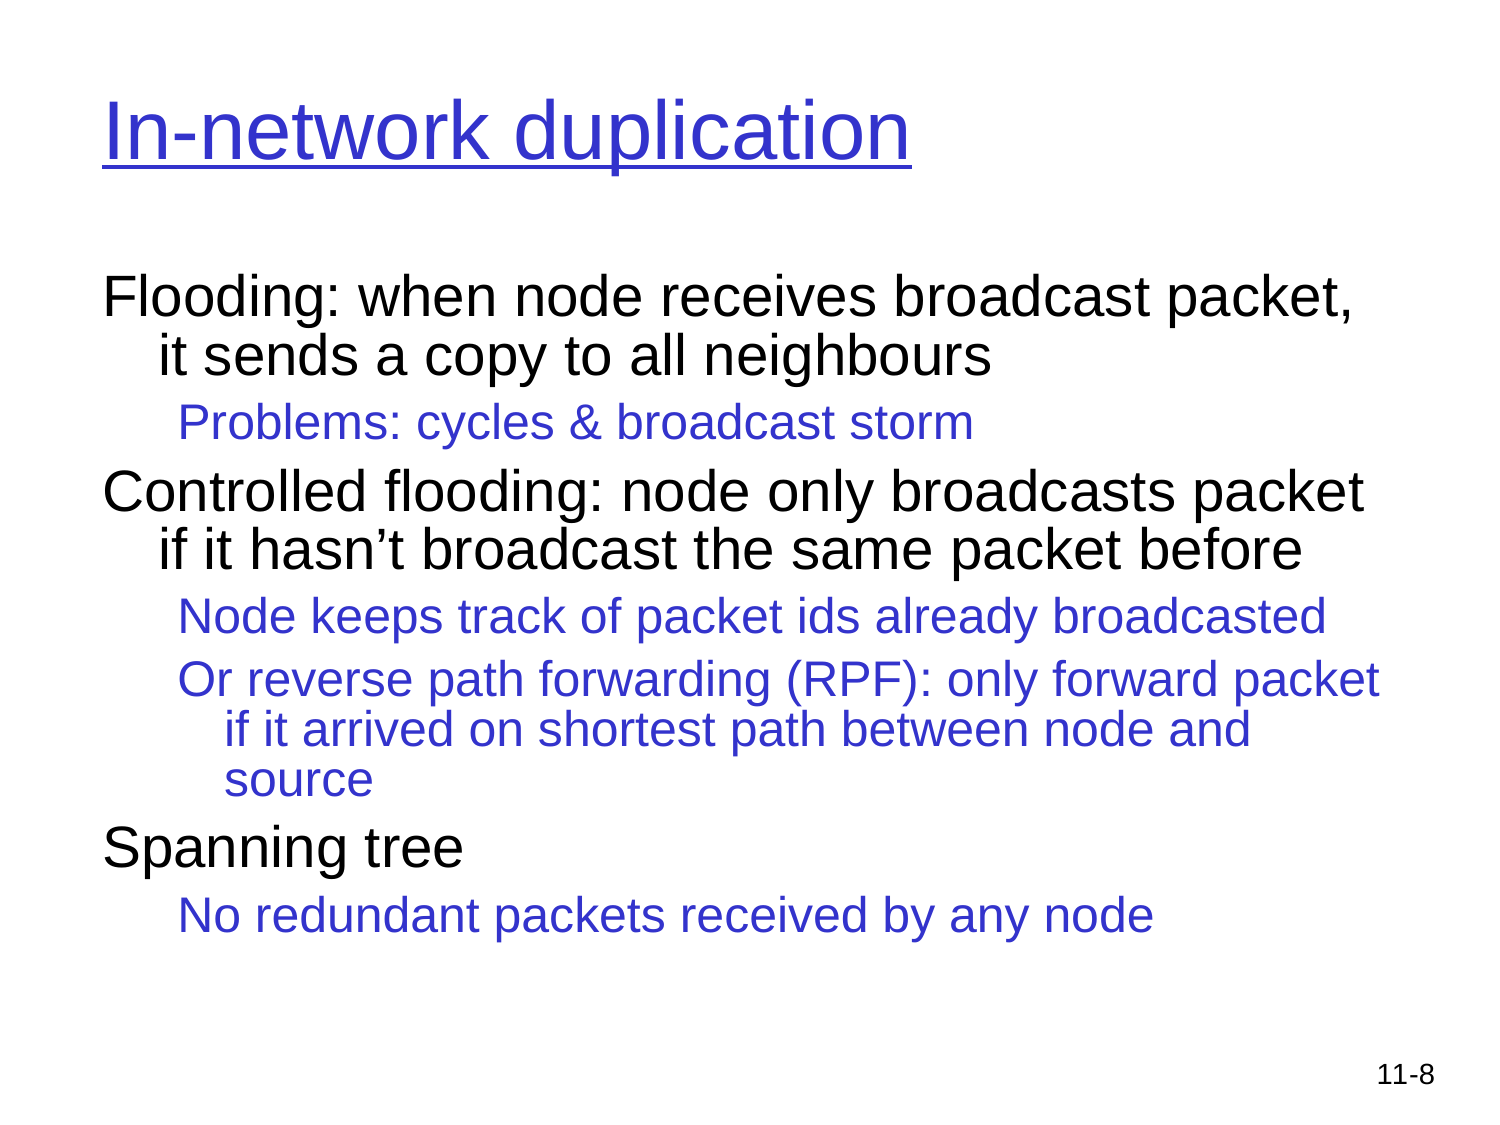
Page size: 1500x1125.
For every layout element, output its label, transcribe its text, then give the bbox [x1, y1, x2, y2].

list Flooding: when node receives broadcast packet, it sends a copy to all neighbours Problems: cycles & broadcast storm Controlled flooding: node only broadcasts packet if it hasn’t broadcast the same packet before Node keeps track of packet ids already broadcasted Or reverse path forwarding (RPF): only forward packet if it arrived on shortest path between node and source Spanning tree No redundant packets received by any node [87, 262, 1403, 1026]
title In-network duplication [87, 37, 1363, 225]
